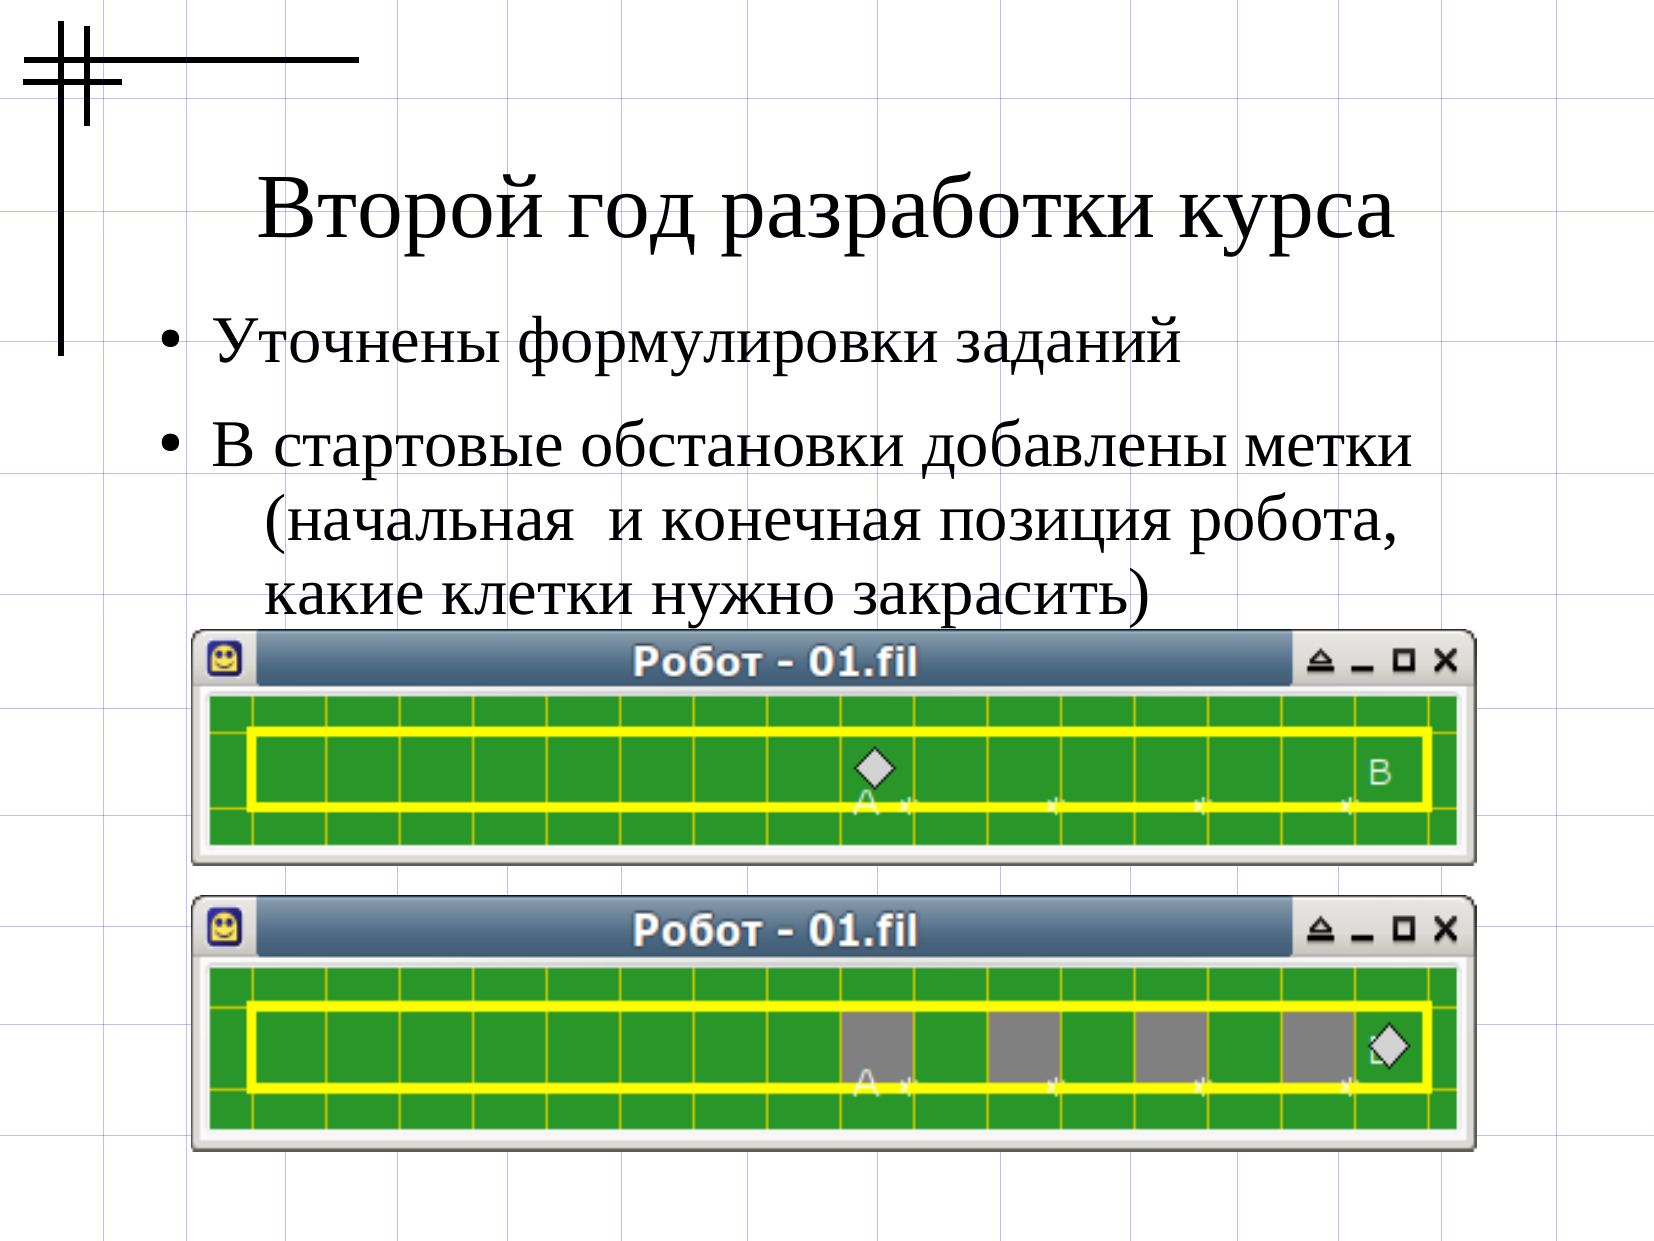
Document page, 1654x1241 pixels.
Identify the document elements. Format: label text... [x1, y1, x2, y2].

title Второй год разработки курса [121, 102, 1534, 311]
picture [191, 895, 1477, 1152]
picture [191, 629, 1477, 866]
list Уточнены формулировки заданий В стартовые обстановки добавлены метки (начальная и конечная позиция робота, какие клетки нужно закрасить) [123, 303, 1536, 1123]
